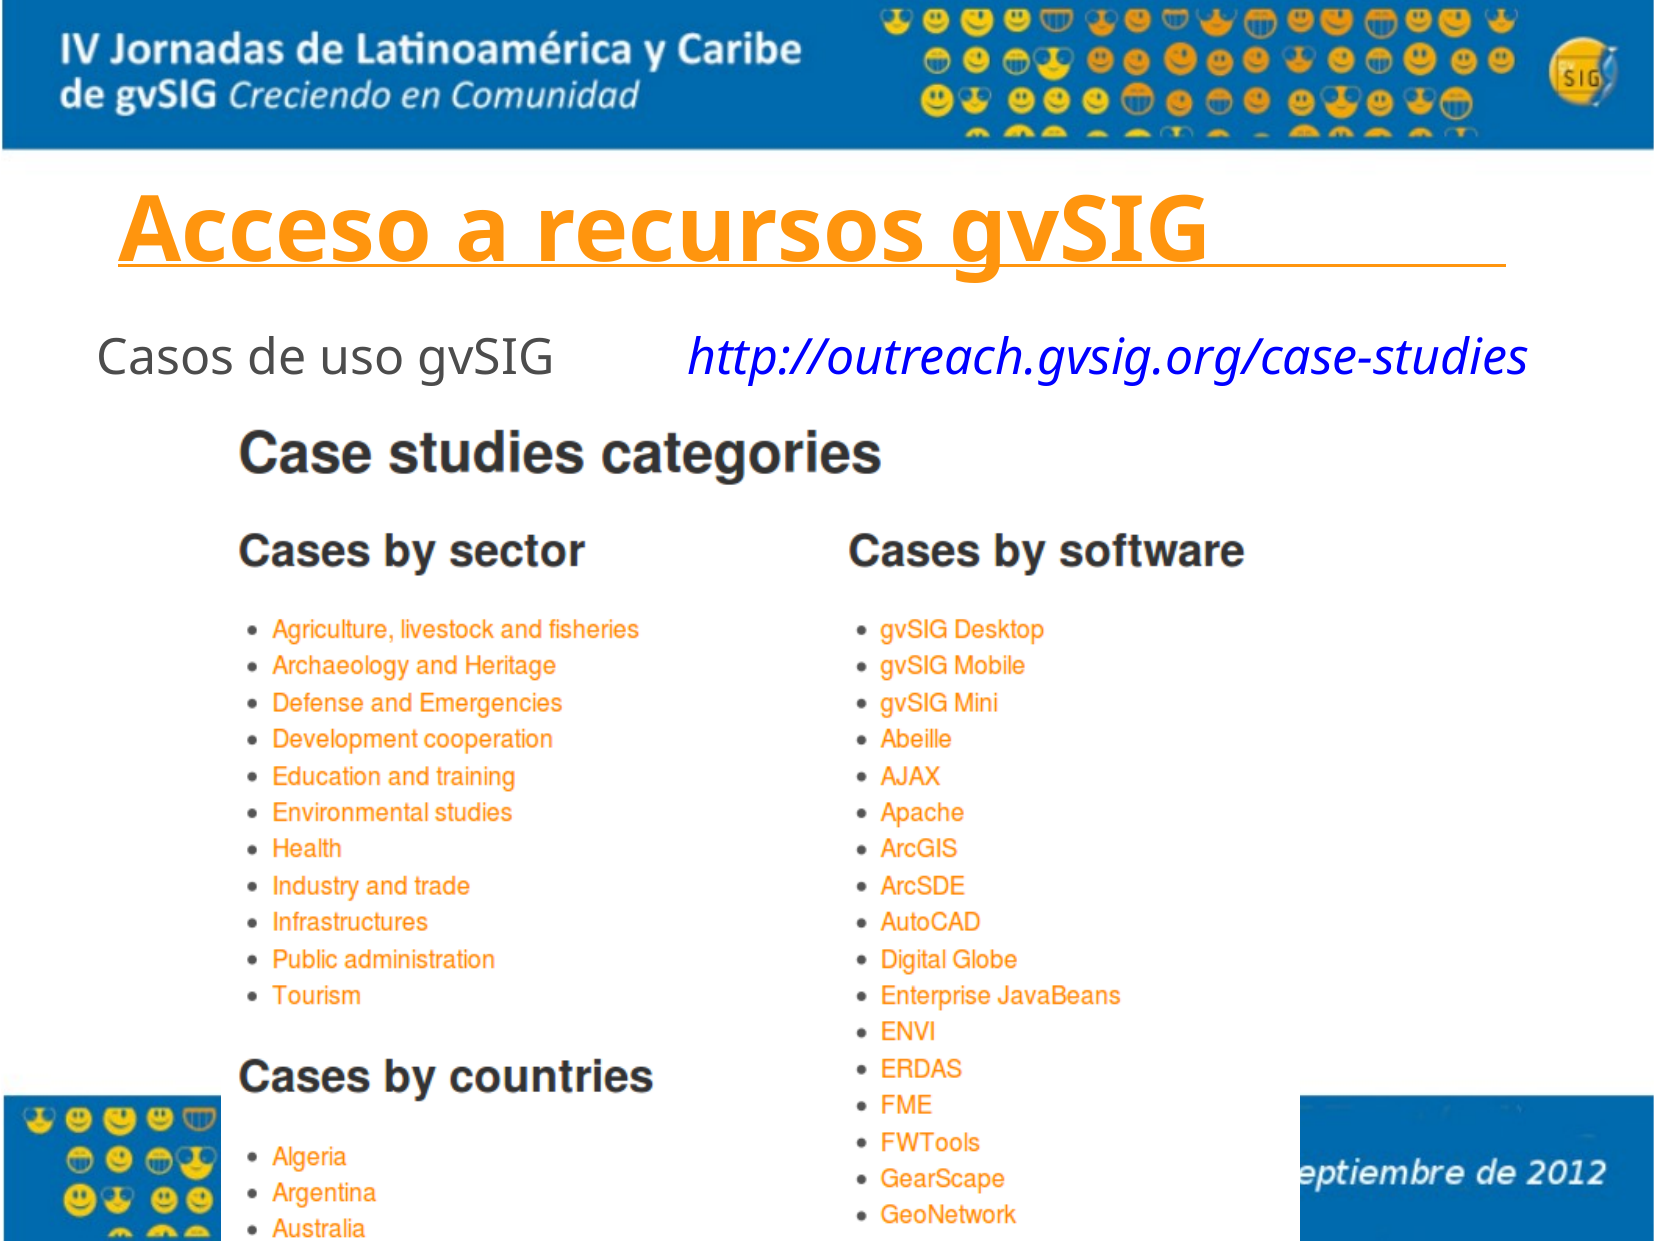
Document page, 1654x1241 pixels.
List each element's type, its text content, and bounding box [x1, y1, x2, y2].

text_box Casos de uso gvSIG http://outreach.gvsig.org/case-studies [96, 296, 1654, 414]
picture [1, 0, 1654, 1241]
title Acceso a recursos gvSIG [118, 172, 1607, 280]
